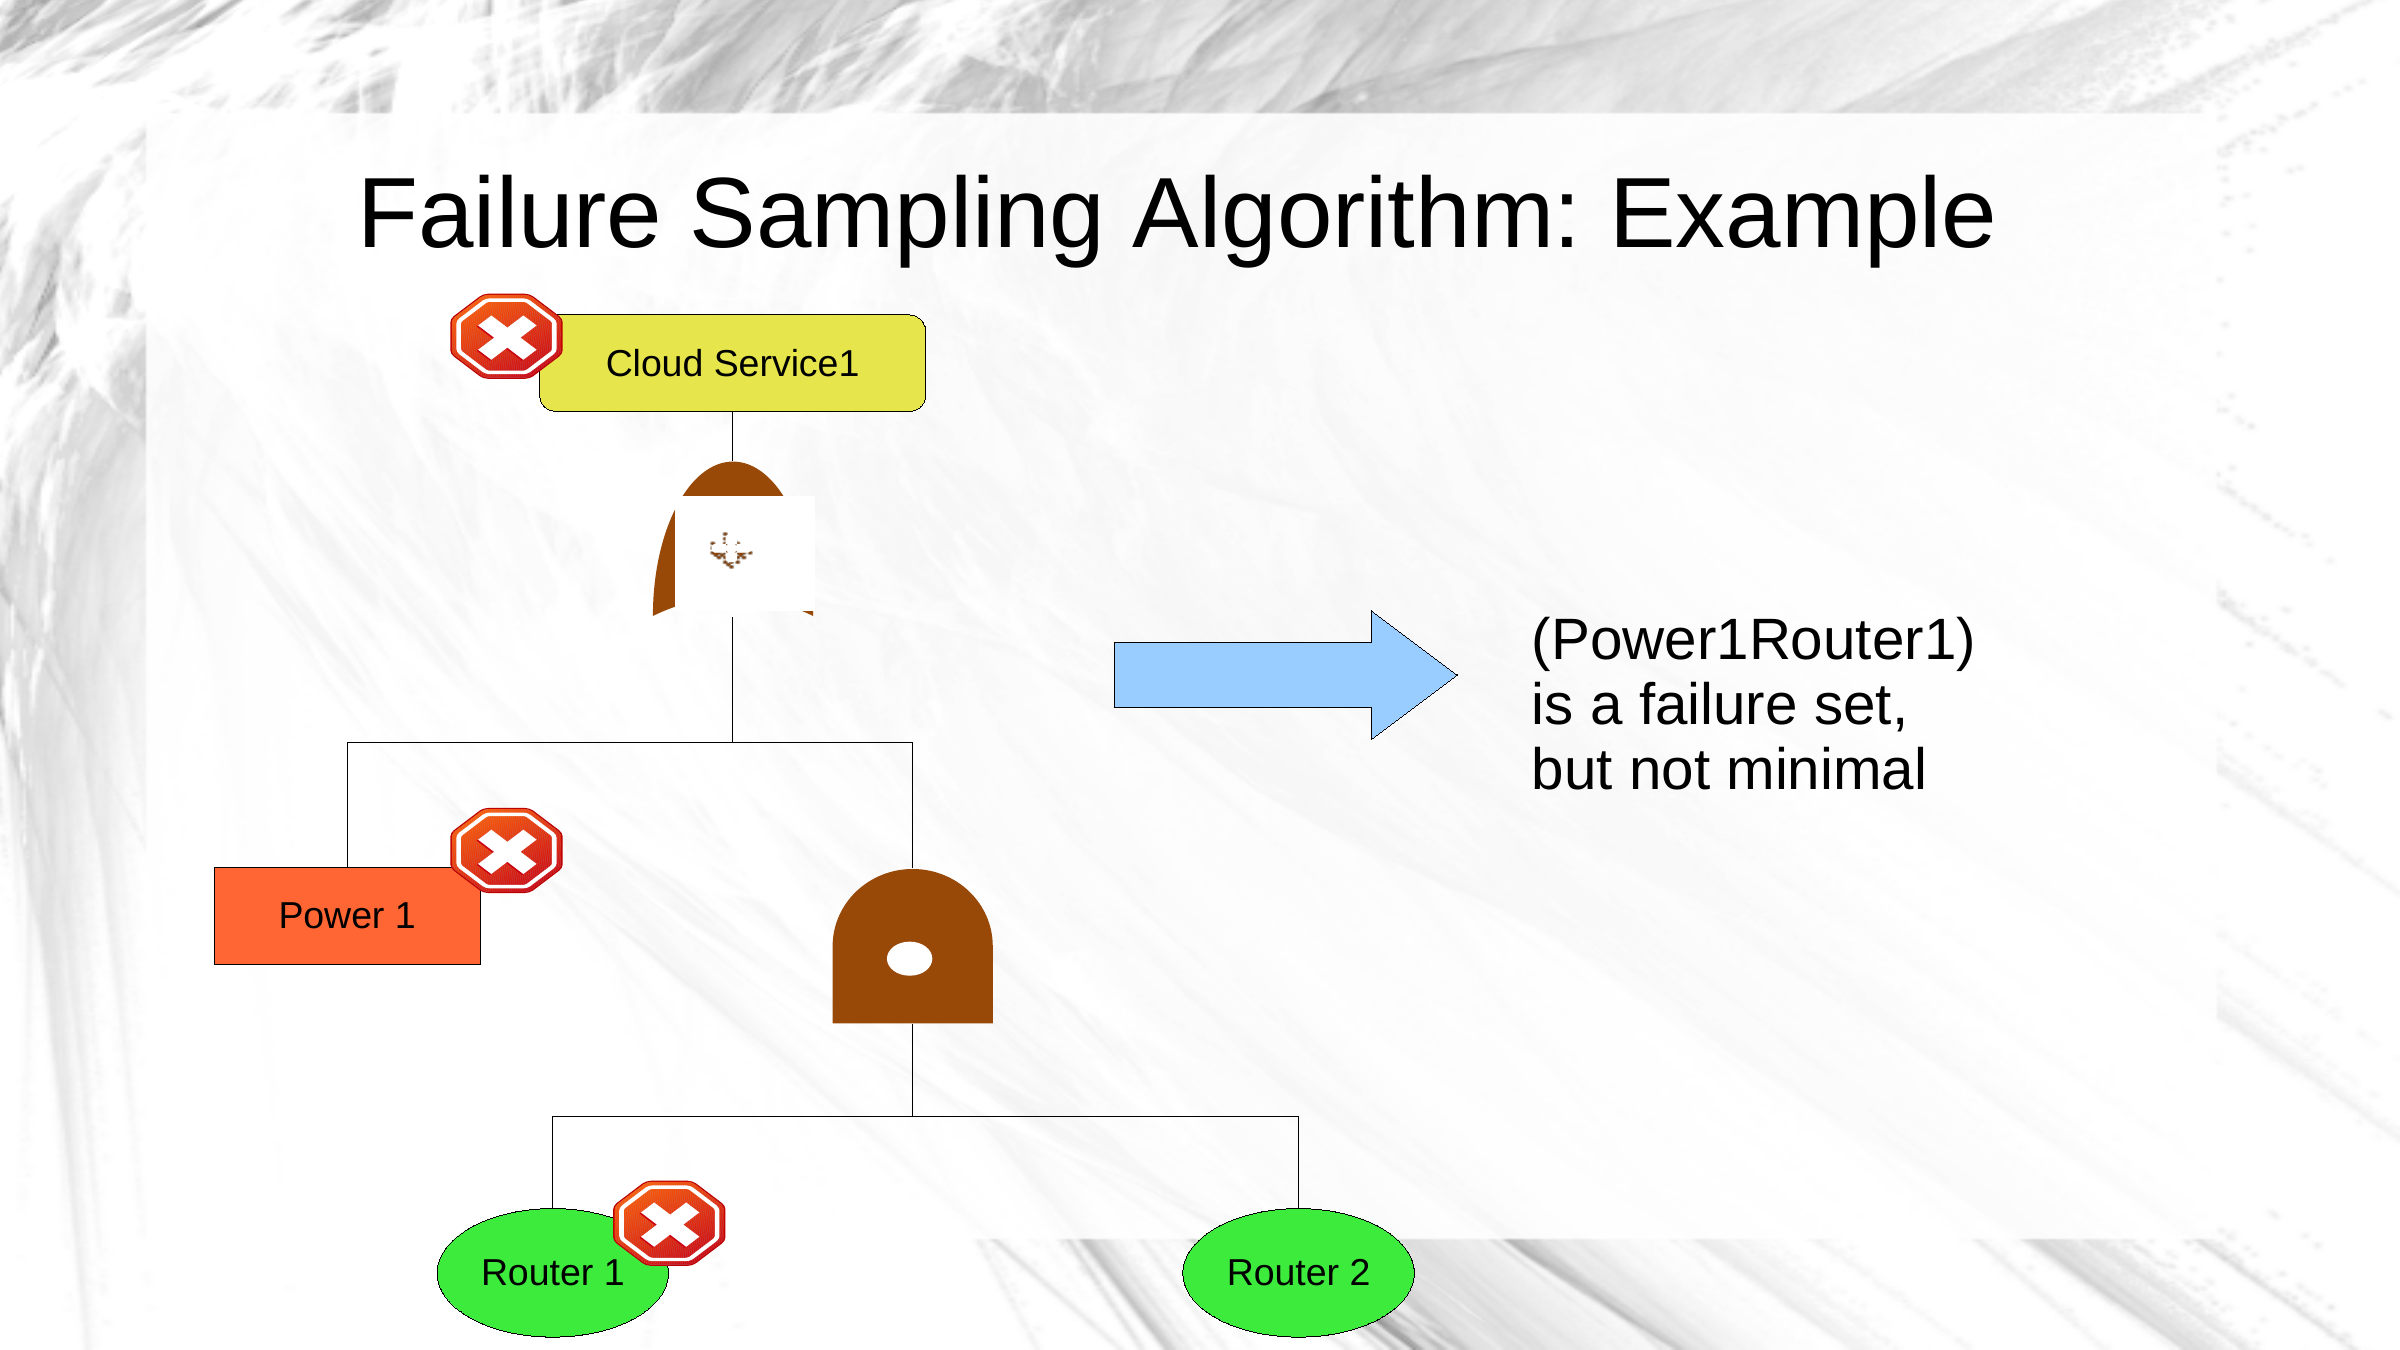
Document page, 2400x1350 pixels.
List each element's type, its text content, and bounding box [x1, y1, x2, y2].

picture [0, 0, 2400, 1350]
text_box Power 1 [214, 867, 481, 965]
title Failure Sampling Algorithm: Example [171, 92, 2186, 335]
text_box (Power1Router1) is a failure set, but not minimal [1517, 599, 2400, 828]
text_box [1114, 610, 1458, 740]
text_box Cloud Service1 [540, 314, 926, 412]
text_box Router 1 [437, 1208, 666, 1338]
text_box Router 2 [1182, 1208, 1415, 1338]
